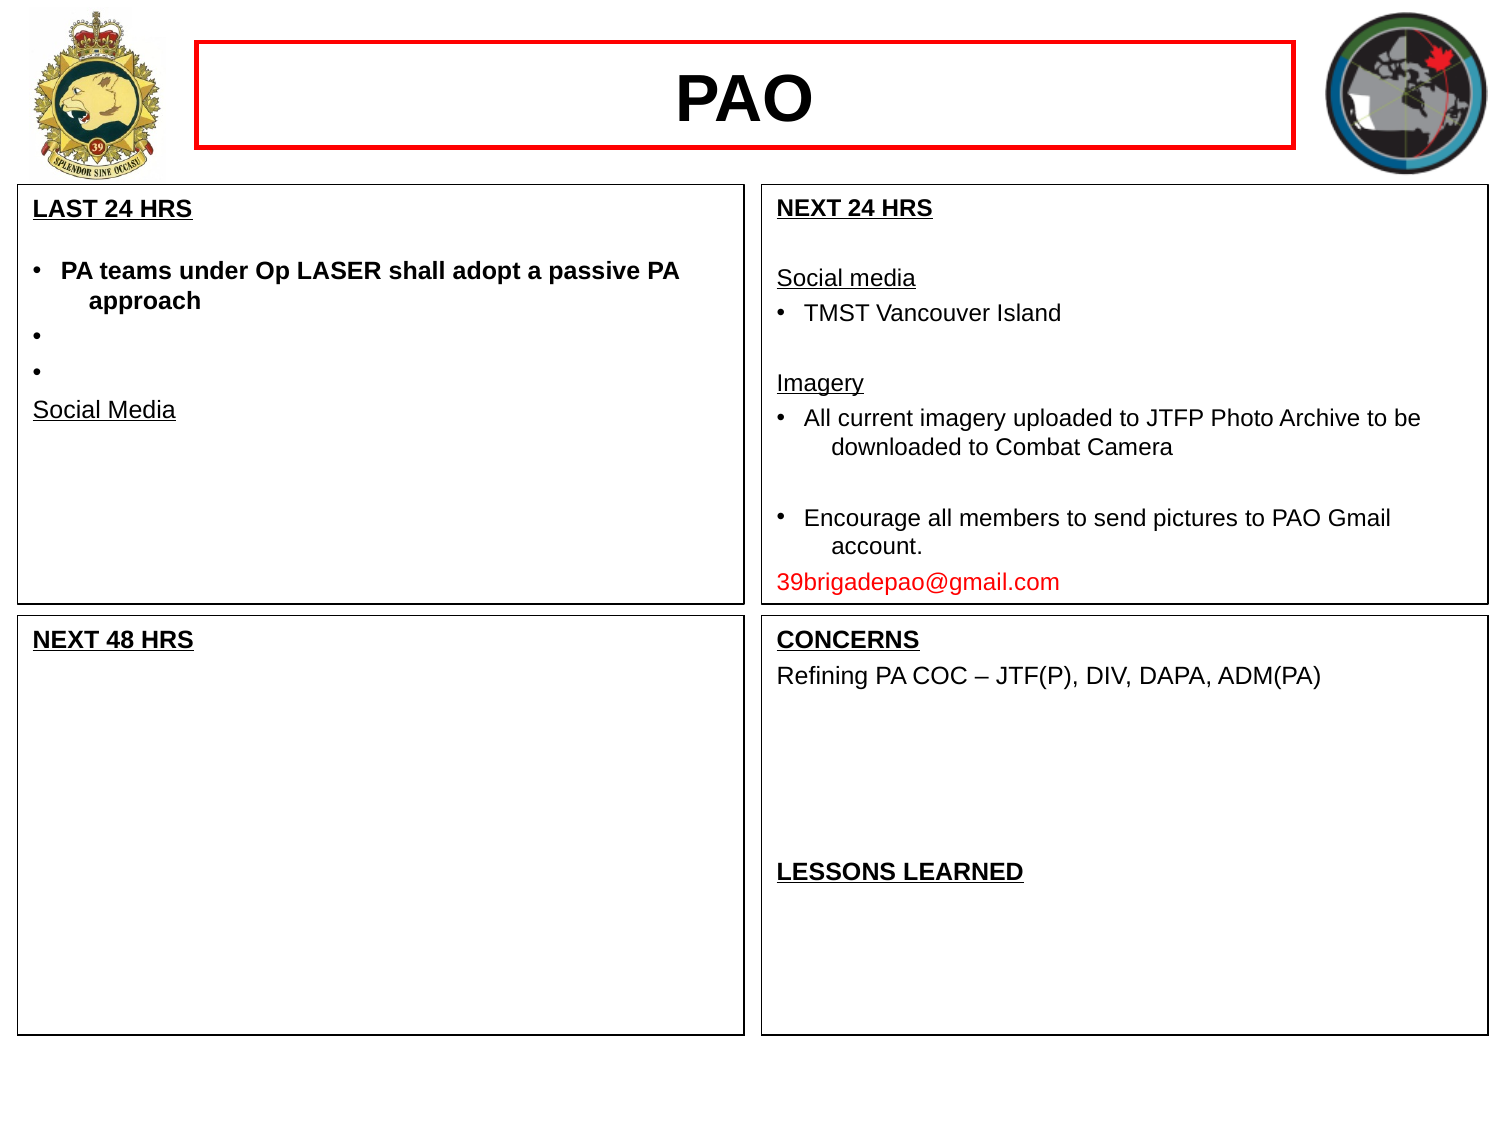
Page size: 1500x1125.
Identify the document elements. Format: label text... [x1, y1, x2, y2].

list NEXT 24 HRS Social media TMST Vancouver Island Imagery All current imagery uploaded to JTFP Photo Archive to be downloaded to Combat Camera Encourage all members to send pictures to PAO Gmail account. 39brigadepao@gmail.com [761, 184, 1489, 604]
list CONCERNS Refining PA COC – JTF(P), DIV, DAPA, ADM(PA) LESSONS LEARNED [761, 615, 1489, 1035]
list LAST 24 HRS PA teams under Op LASER shall adopt a passive PA approach Social Media [17, 184, 745, 604]
title PAO [196, 42, 1294, 148]
list NEXT 48 HRS [17, 615, 745, 1035]
